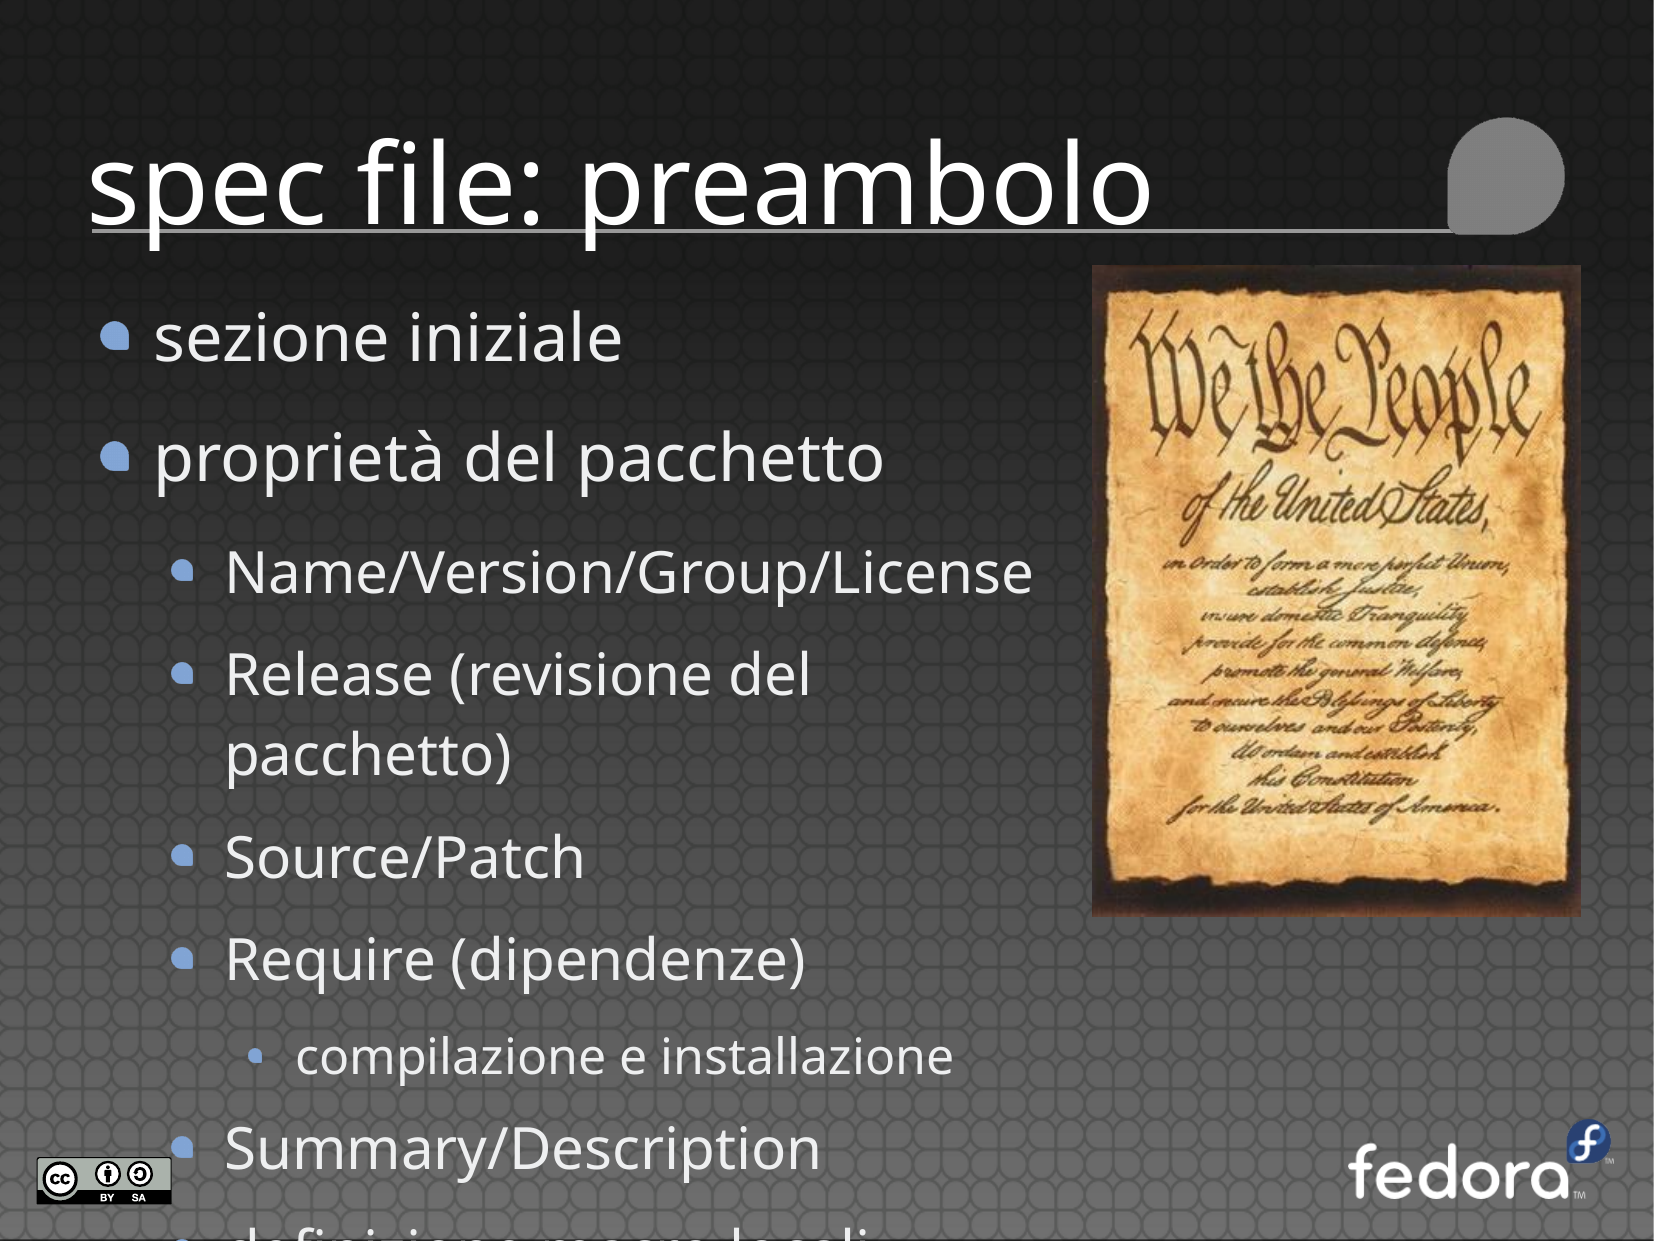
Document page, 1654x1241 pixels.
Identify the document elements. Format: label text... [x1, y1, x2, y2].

title spec file: preambolo [86, 112, 1576, 249]
picture [0, 0, 1654, 1241]
list sezione iniziale proprietà del pacchetto Name/Version/Group/License Release (revisione del pacchetto) Source/Patch Require (dipendenze) compilazione e installazione Summary/Description definizione macro locali [82, 290, 1093, 1106]
